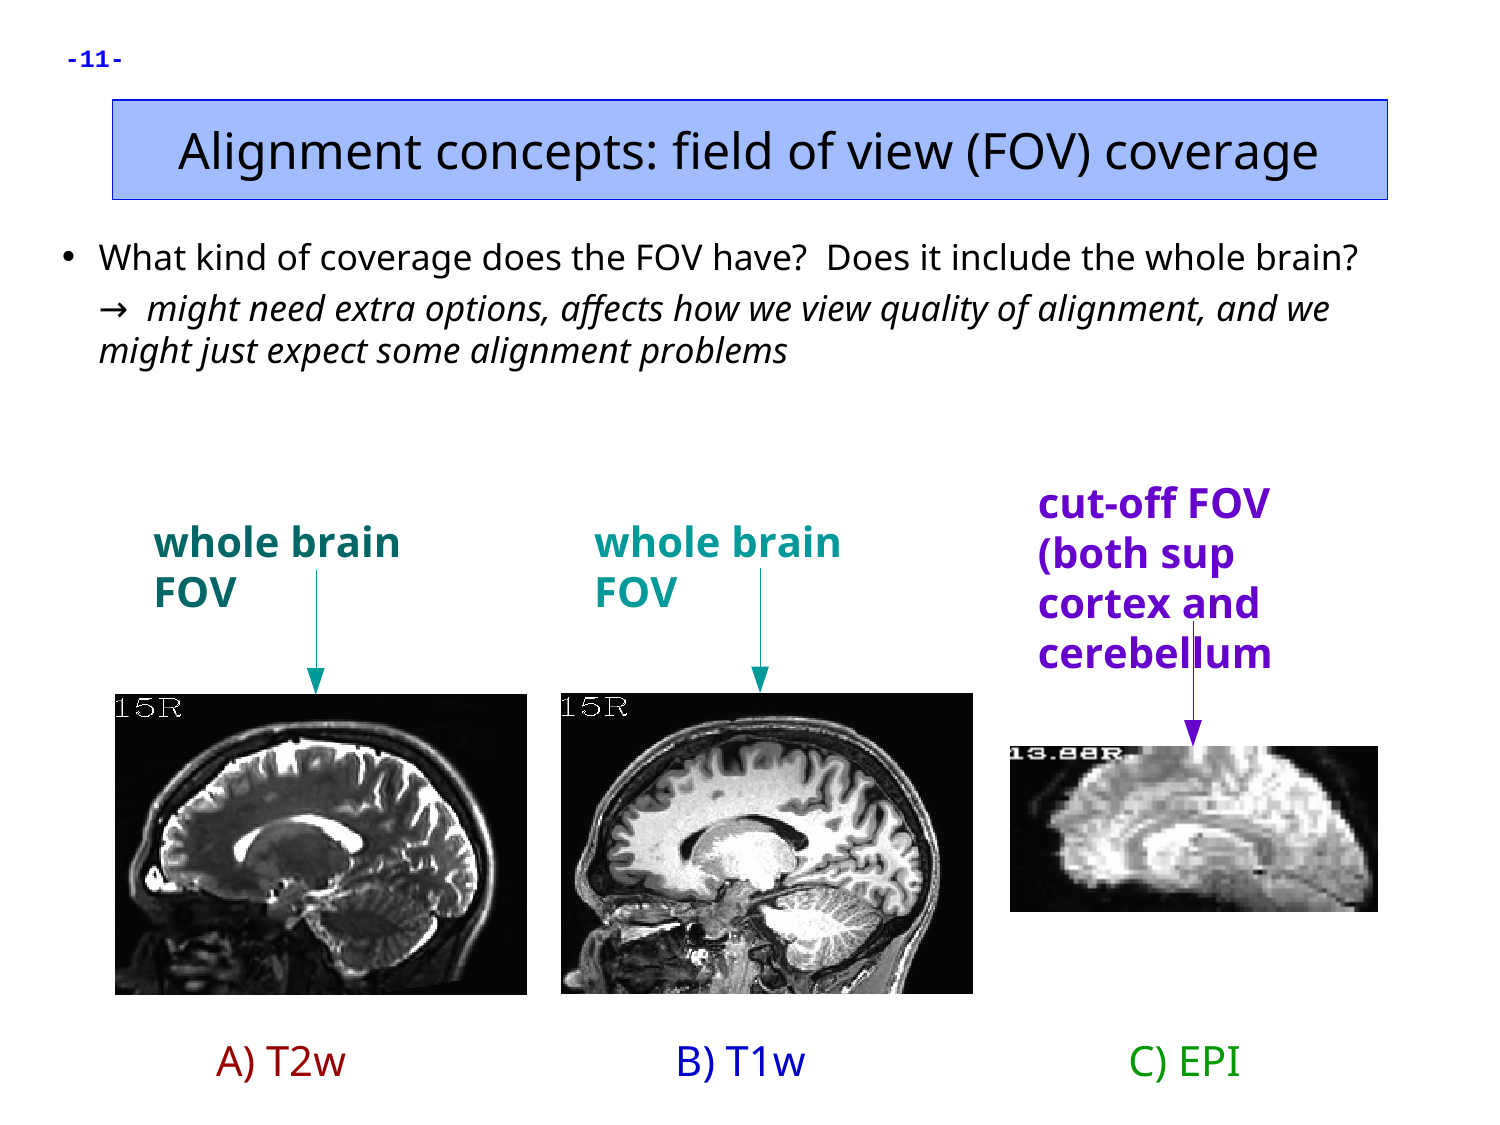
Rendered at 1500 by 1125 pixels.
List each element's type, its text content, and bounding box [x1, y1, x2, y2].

text_box C) EPI [1110, 1024, 1261, 1096]
text_box Alignment concepts: field of view (FOV) coverage [112, 99, 1388, 200]
picture [115, 694, 527, 995]
text_box whole brain FOV [576, 505, 938, 577]
text_box What kind of coverage does the FOV have? Does it include the whole brain? → might need extra options, affects how we view quality of alignment, and we might just expect some alignment problems [46, 226, 1441, 376]
picture [1010, 746, 1378, 912]
picture [561, 693, 973, 994]
text_box B) T1w [657, 1024, 831, 1096]
text_box cut-off FOV (both sup cortex and cerebellum [1020, 466, 1384, 637]
text_box whole brain FOV [135, 505, 496, 577]
text_box A) T2w [198, 1024, 372, 1096]
